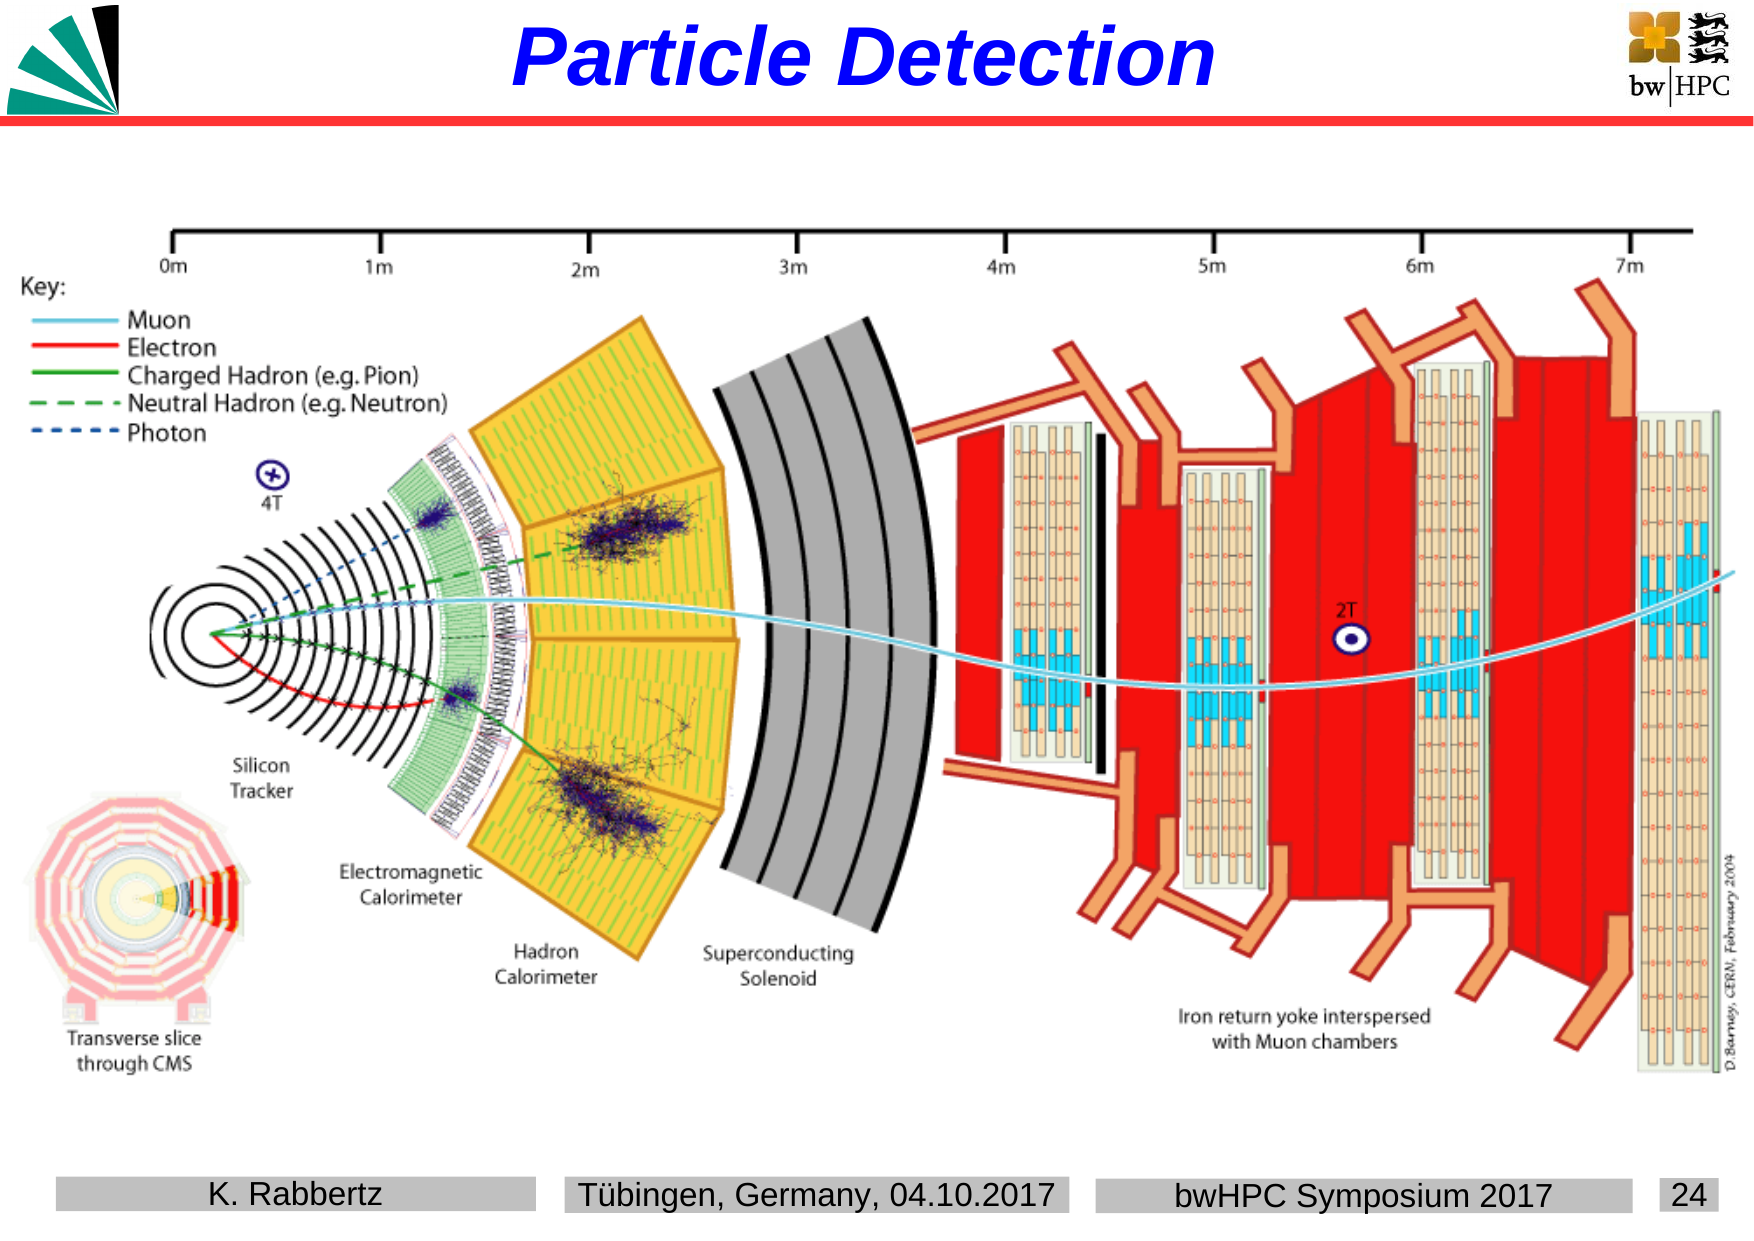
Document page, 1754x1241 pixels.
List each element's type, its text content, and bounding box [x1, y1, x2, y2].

title Particle Detection [123, 0, 1606, 114]
picture [1617, 3, 1740, 115]
picture [5, 205, 1739, 1098]
picture [7, 5, 119, 116]
